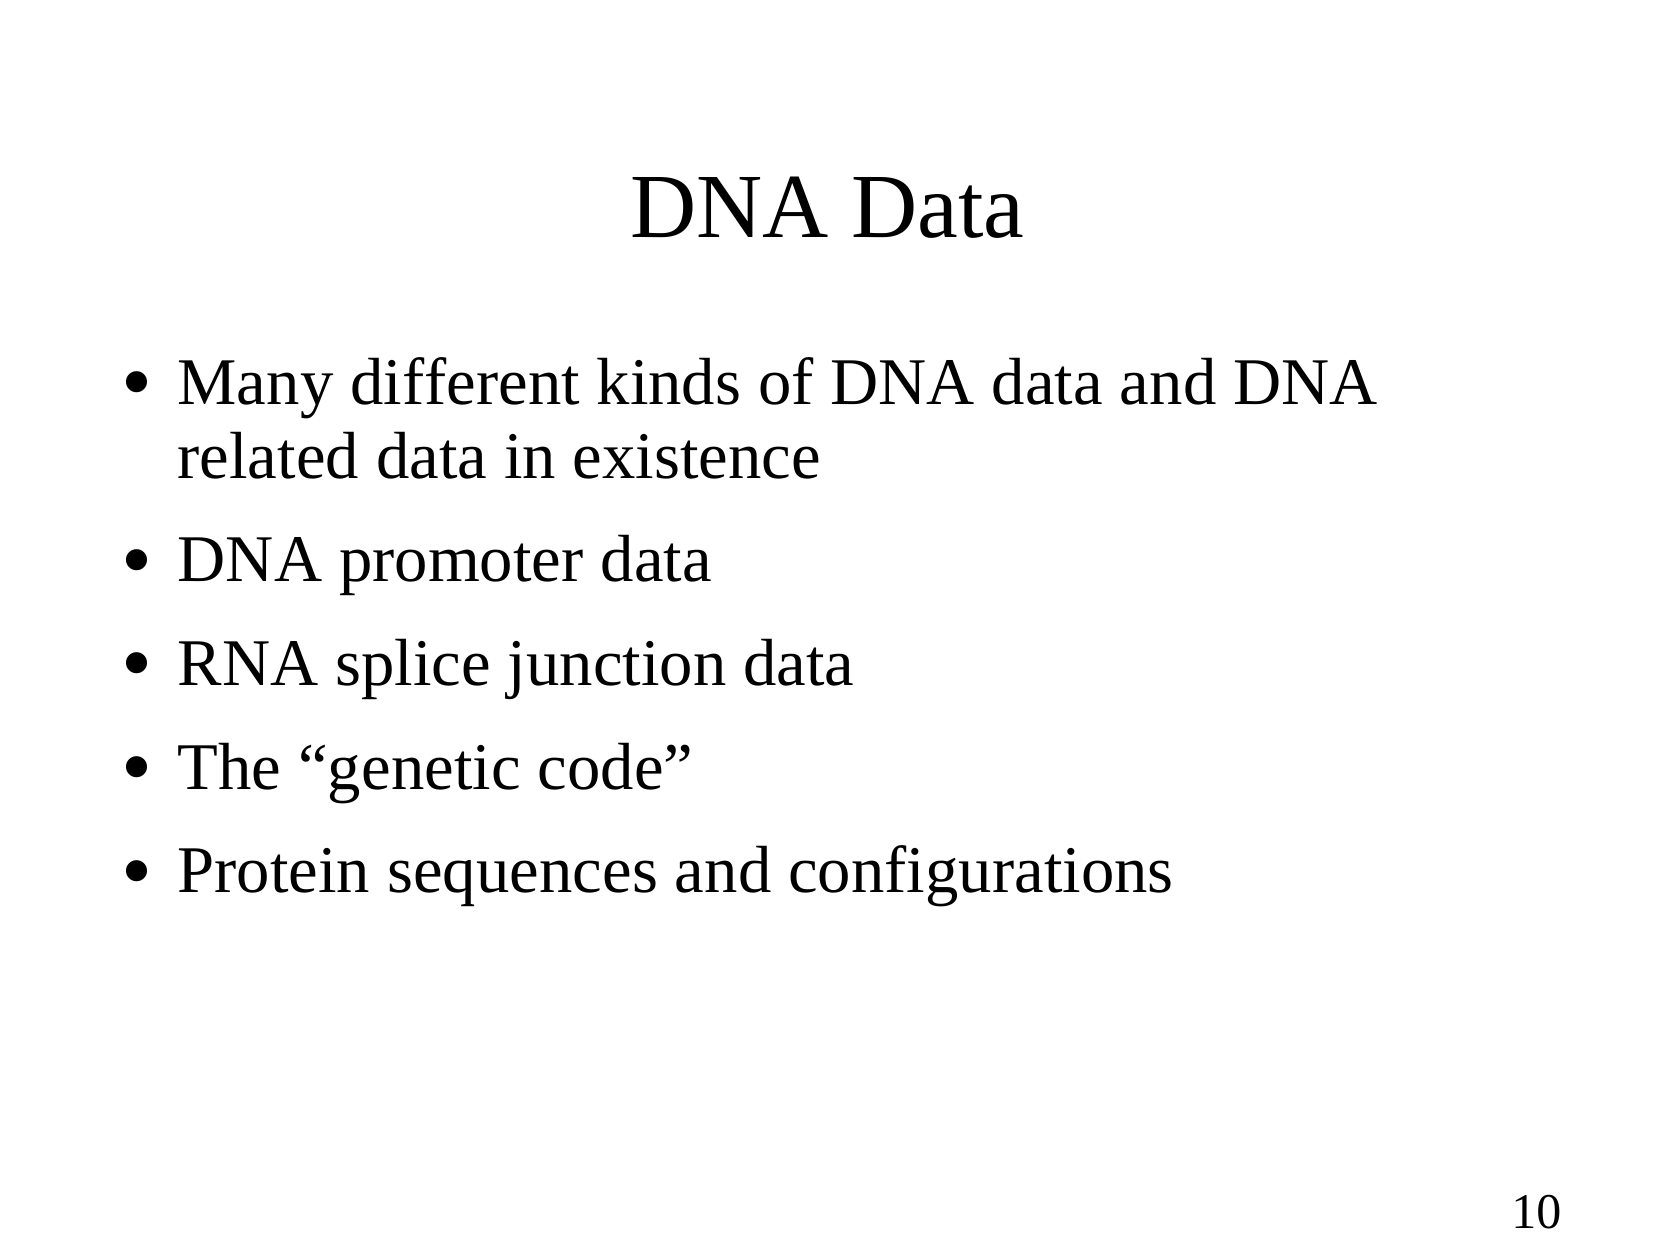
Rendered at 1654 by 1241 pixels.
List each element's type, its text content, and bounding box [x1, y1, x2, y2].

list Many different kinds of DNA data and DNA related data in existence DNA promoter data RNA splice junction data The “genetic code” Protein sequences and configurations [121, 344, 1534, 1127]
title DNA Data [121, 102, 1534, 311]
text_box <number> [1511, 1183, 1654, 1241]
